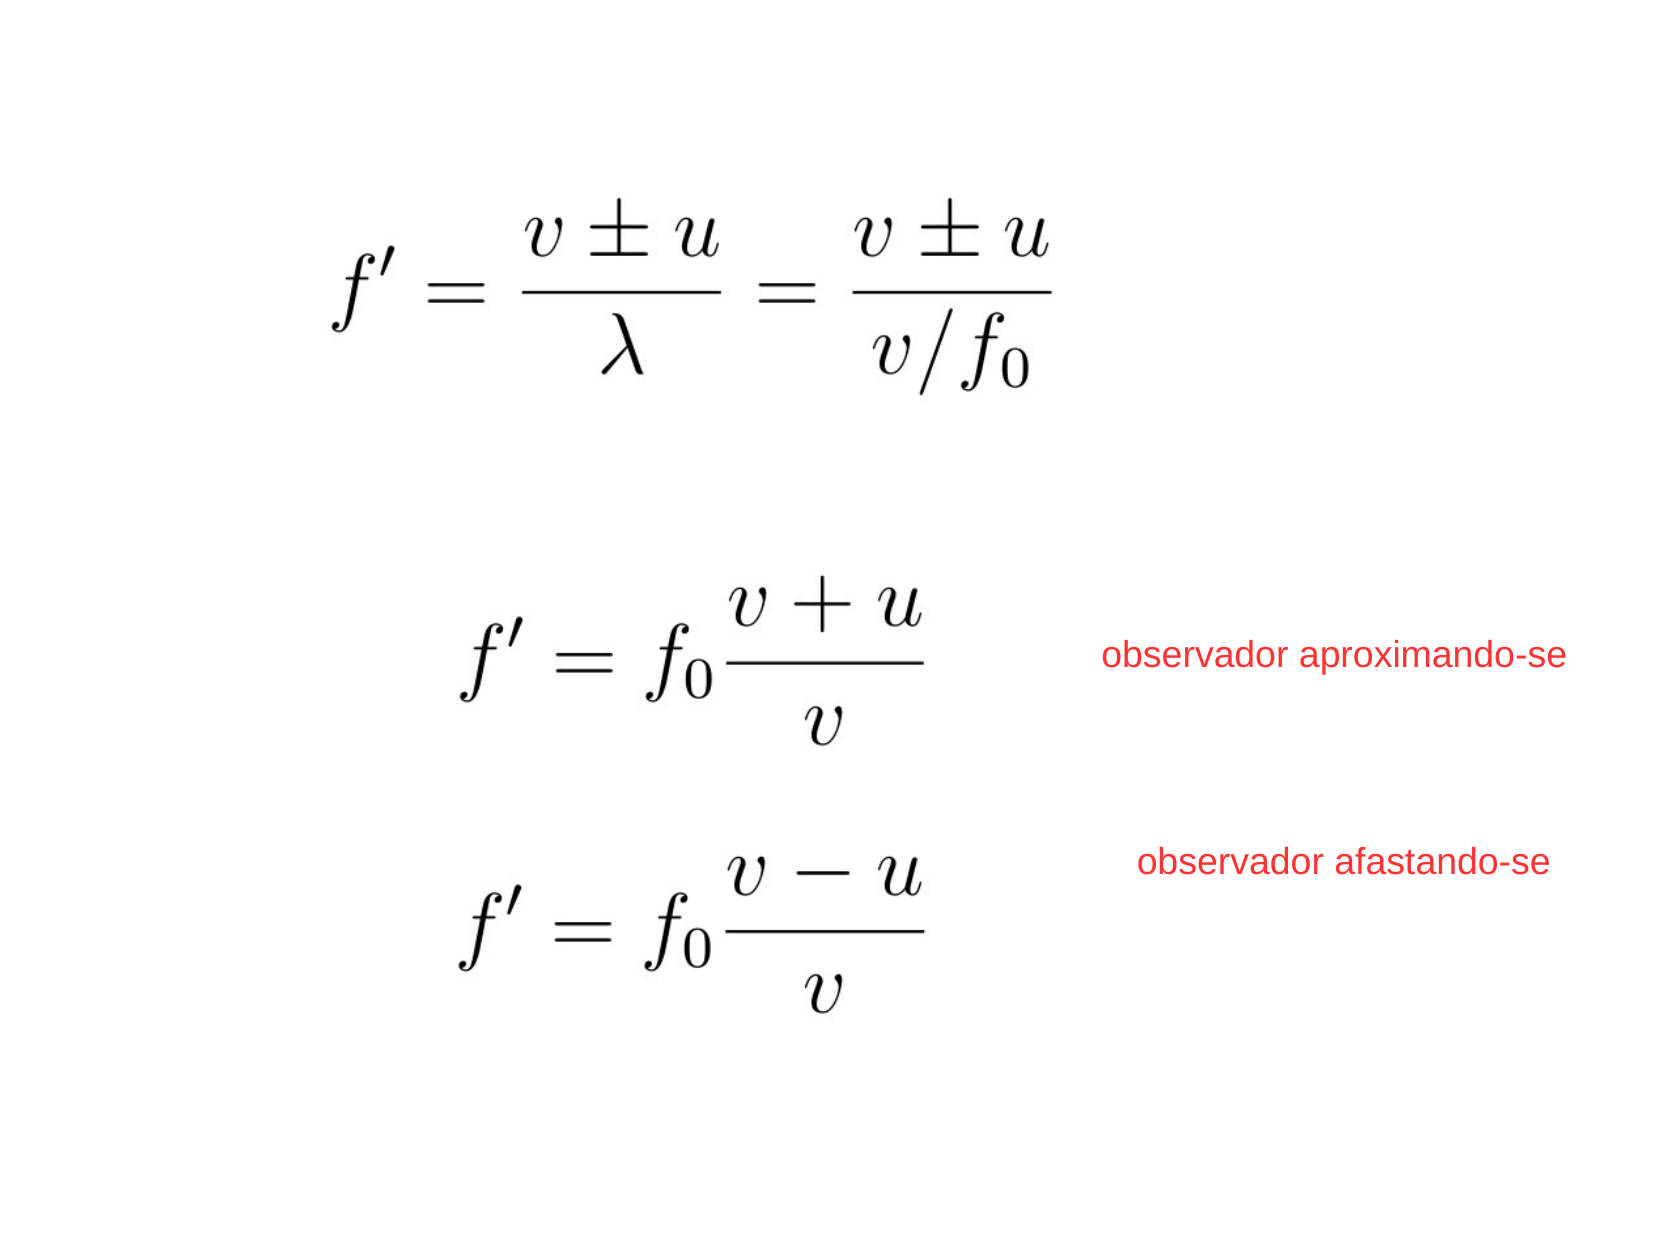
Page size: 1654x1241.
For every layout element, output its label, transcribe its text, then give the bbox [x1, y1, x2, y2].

text_box observador aproximando-se [1089, 625, 1582, 695]
picture [312, 154, 1089, 1053]
text_box observador afastando-se [1122, 832, 1577, 902]
